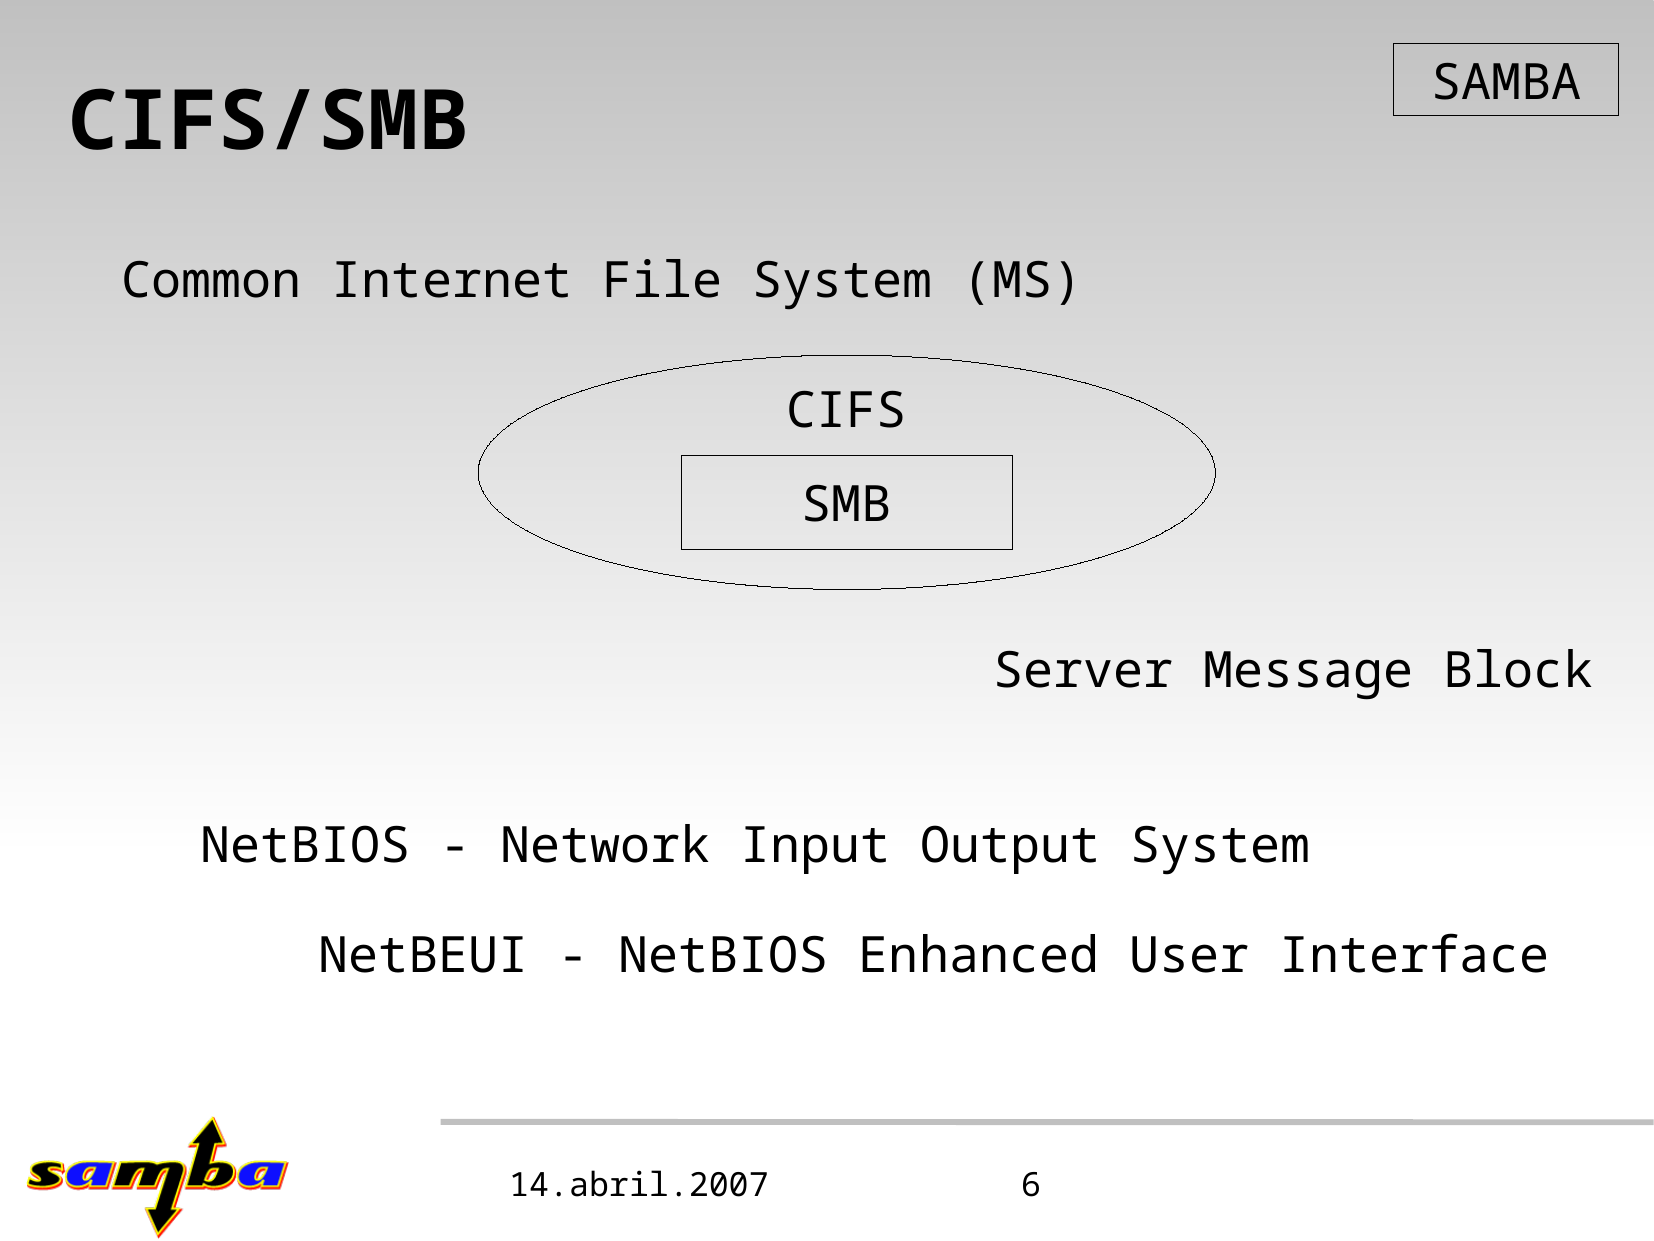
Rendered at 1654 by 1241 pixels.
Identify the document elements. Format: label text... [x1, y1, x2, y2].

text_box NetBIOS - Network Input Output System [199, 809, 1311, 872]
text_box SAMBA [1393, 43, 1619, 116]
text_box SMB [681, 455, 1013, 550]
text_box NetBEUI - NetBIOS Enhanced User Interface [318, 918, 1549, 981]
picture [26, 1116, 290, 1241]
text_box Server Message Block [993, 634, 1594, 697]
text_box Common Internet File System (MS) [121, 243, 1083, 306]
text_box CIFS/SMB [68, 60, 1181, 164]
text_box CIFS [786, 374, 907, 437]
